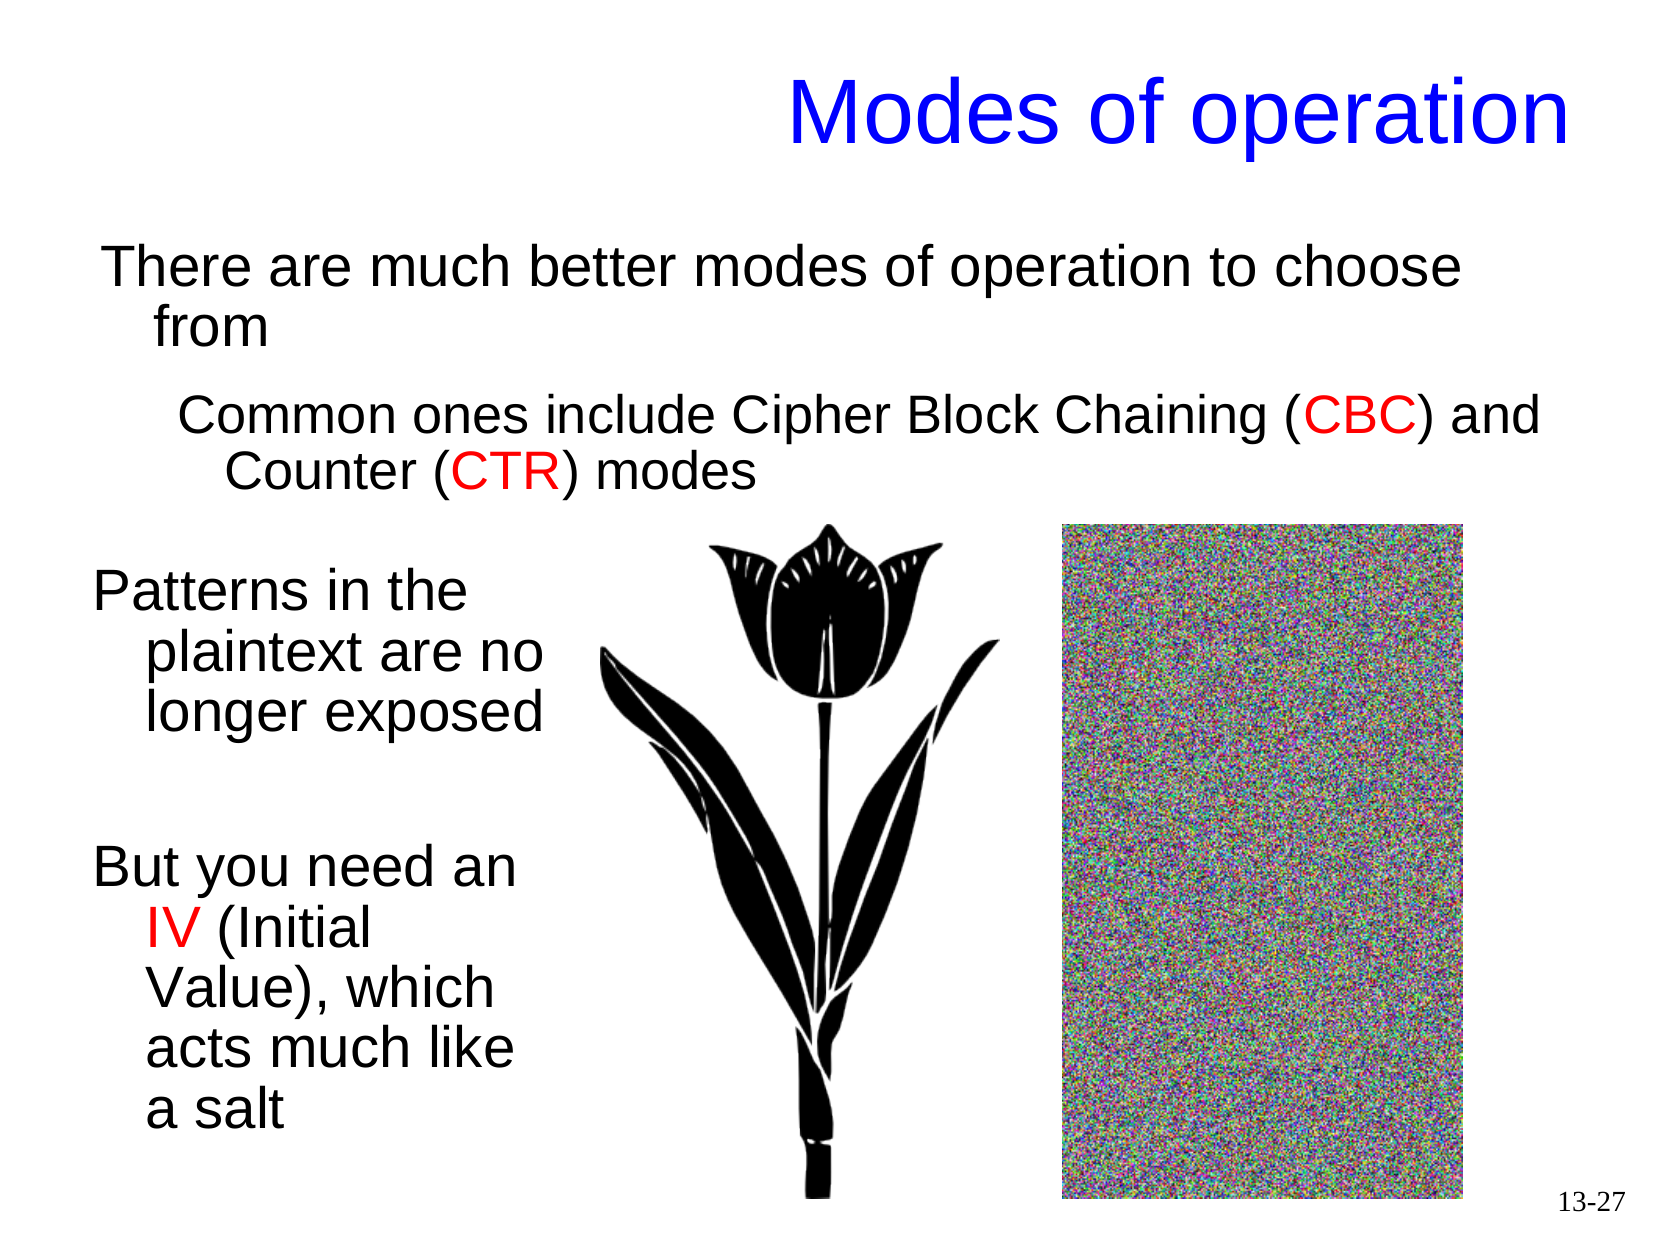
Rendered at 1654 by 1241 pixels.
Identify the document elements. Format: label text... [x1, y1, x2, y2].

list There are much better modes of operation to choose from Common ones include Cipher Block Chaining (CBC) and Counter (CTR) modes [82, 237, 1571, 506]
list Patterns in the plaintext are no longer exposed But you need an IV (Initial Value), which acts much like a salt [75, 562, 563, 1201]
picture [1062, 524, 1463, 1199]
title Modes of operation [84, 18, 1573, 211]
picture [600, 524, 1000, 1199]
